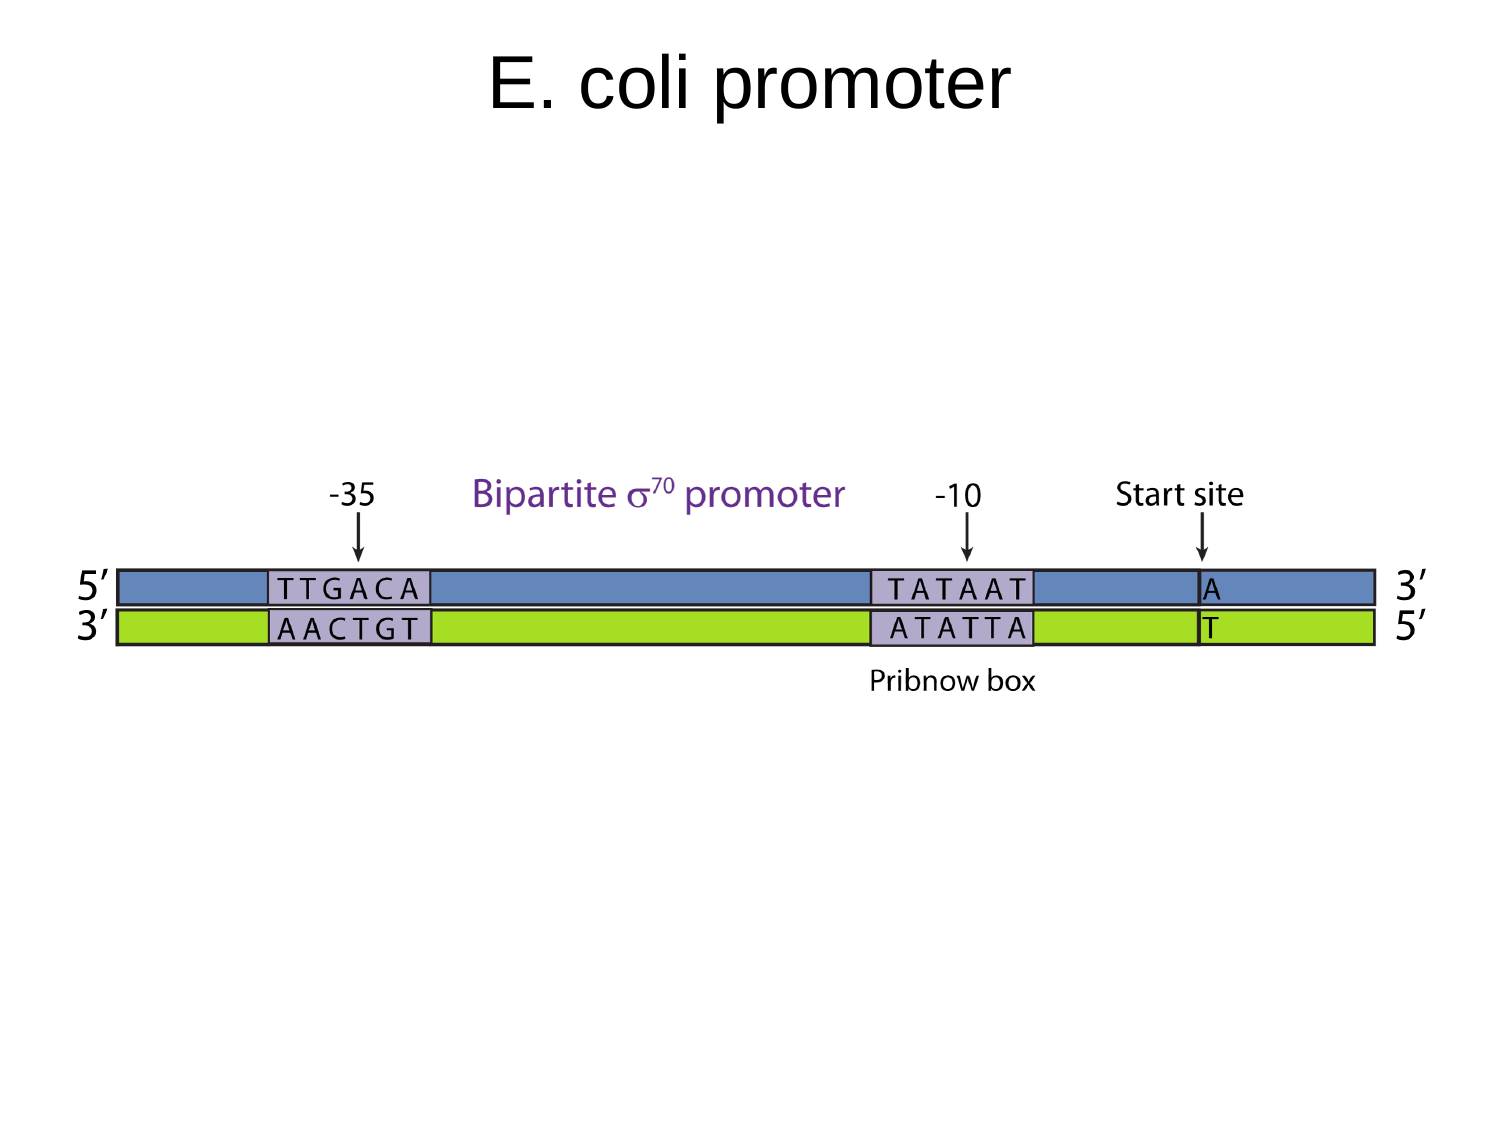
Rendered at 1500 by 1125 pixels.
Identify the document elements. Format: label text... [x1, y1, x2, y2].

title E. coli promoter [75, 24, 1426, 133]
picture [75, 456, 1426, 699]
